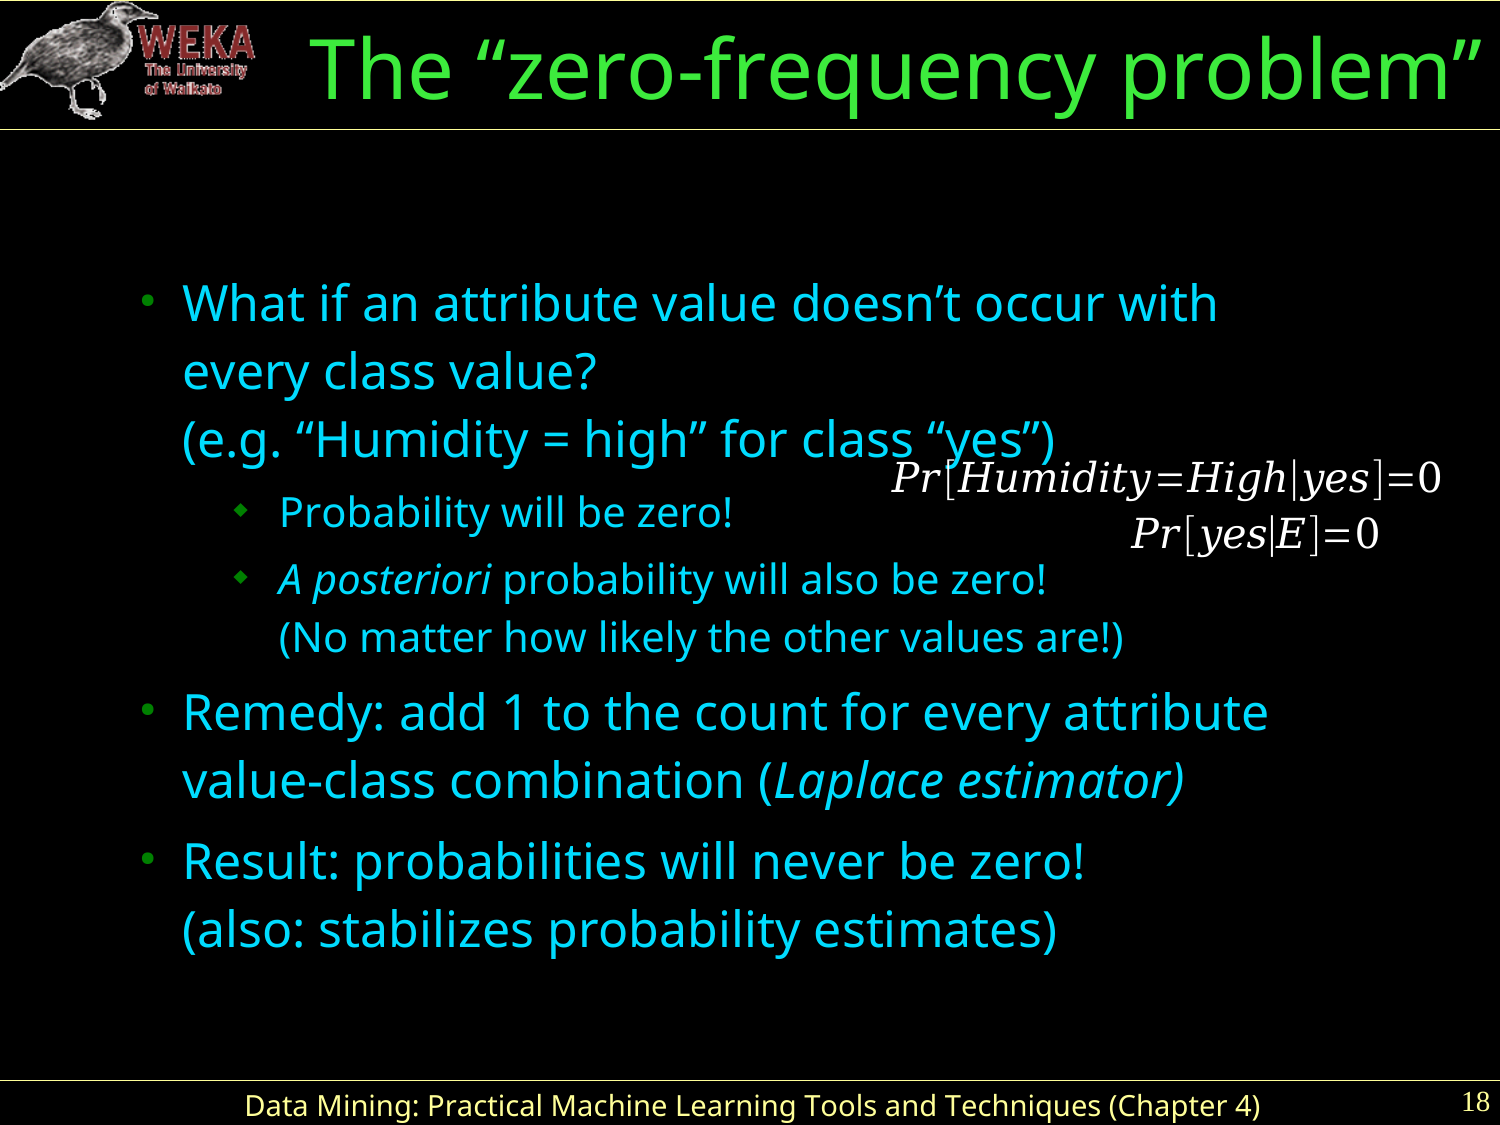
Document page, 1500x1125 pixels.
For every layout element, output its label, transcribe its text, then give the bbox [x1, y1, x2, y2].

picture [0, 1, 266, 129]
title The “zero-frequency problem” [295, 0, 1500, 148]
text_box What if an attribute value doesn’t occur with every class value? (e.g. “Humidity = high” for class “yes”) Probability will be zero! A posteriori probability will also be zero! (No matter how likely the other values are!) Remedy: add 1 to the count for every attribute value-class combination (Laplace estimator) Result: probabilities will never be zero! (also: stabilizes probability estimates) [124, 260, 1363, 936]
chart [1125, 509, 1386, 559]
chart [885, 453, 1450, 503]
